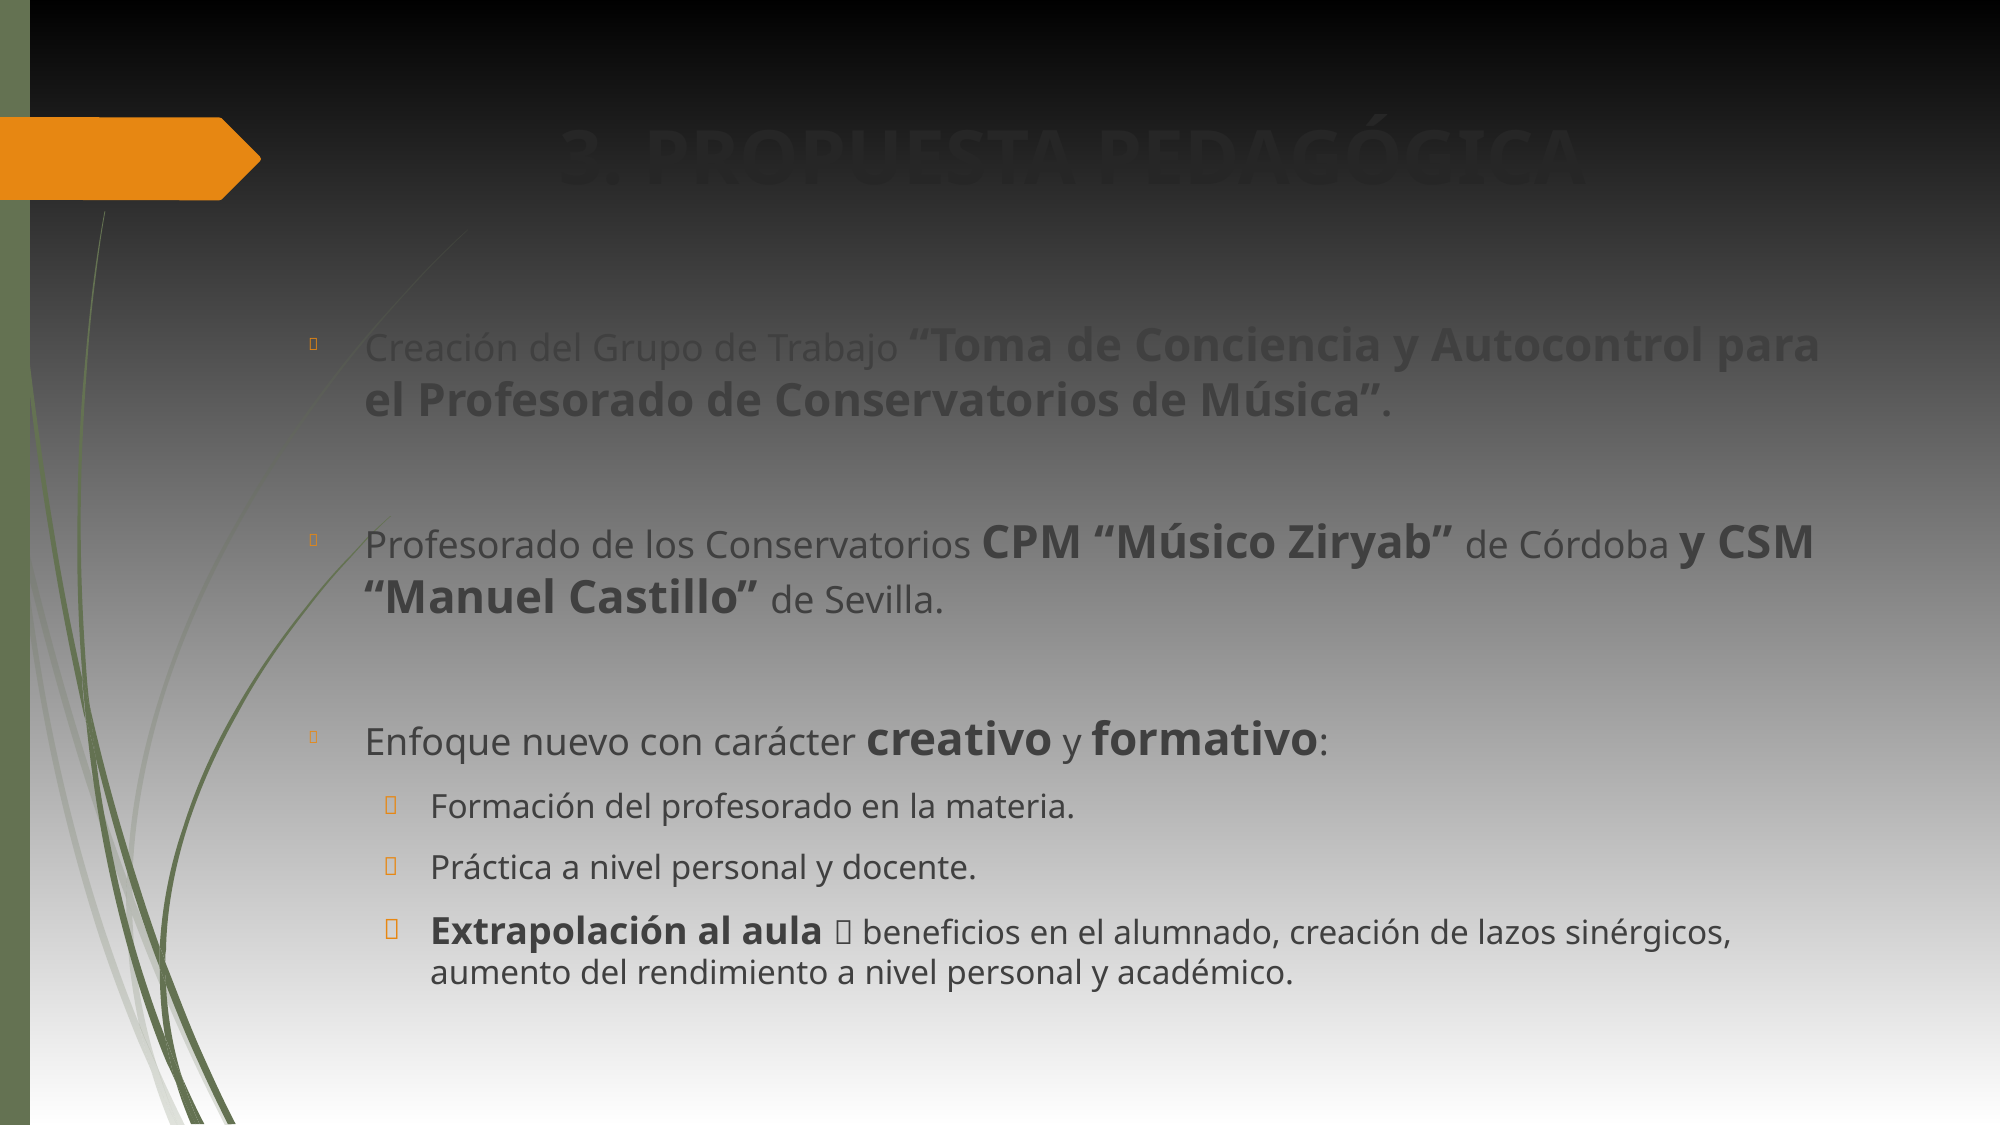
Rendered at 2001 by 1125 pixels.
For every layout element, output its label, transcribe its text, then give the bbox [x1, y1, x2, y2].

list Creación del Grupo de Trabajo “Toma de Conciencia y Autocontrol para el Profesorado de Conservatorios de Música”. Profesorado de los Conservatorios CPM “Músico Ziryab” de Córdoba y CSM “Manuel Castillo” de Sevilla. Enfoque nuevo con carácter creativo y formativo: Formación del profesorado en la materia. Práctica a nivel personal y docente. Extrapolación al aula  beneficios en el alumnado, creación de lazos sinérgicos, aumento del rendimiento a nivel personal y académico. [293, 308, 1888, 1095]
title 3. PROPUESTA PEDAGÓGICA [259, 102, 1888, 234]
